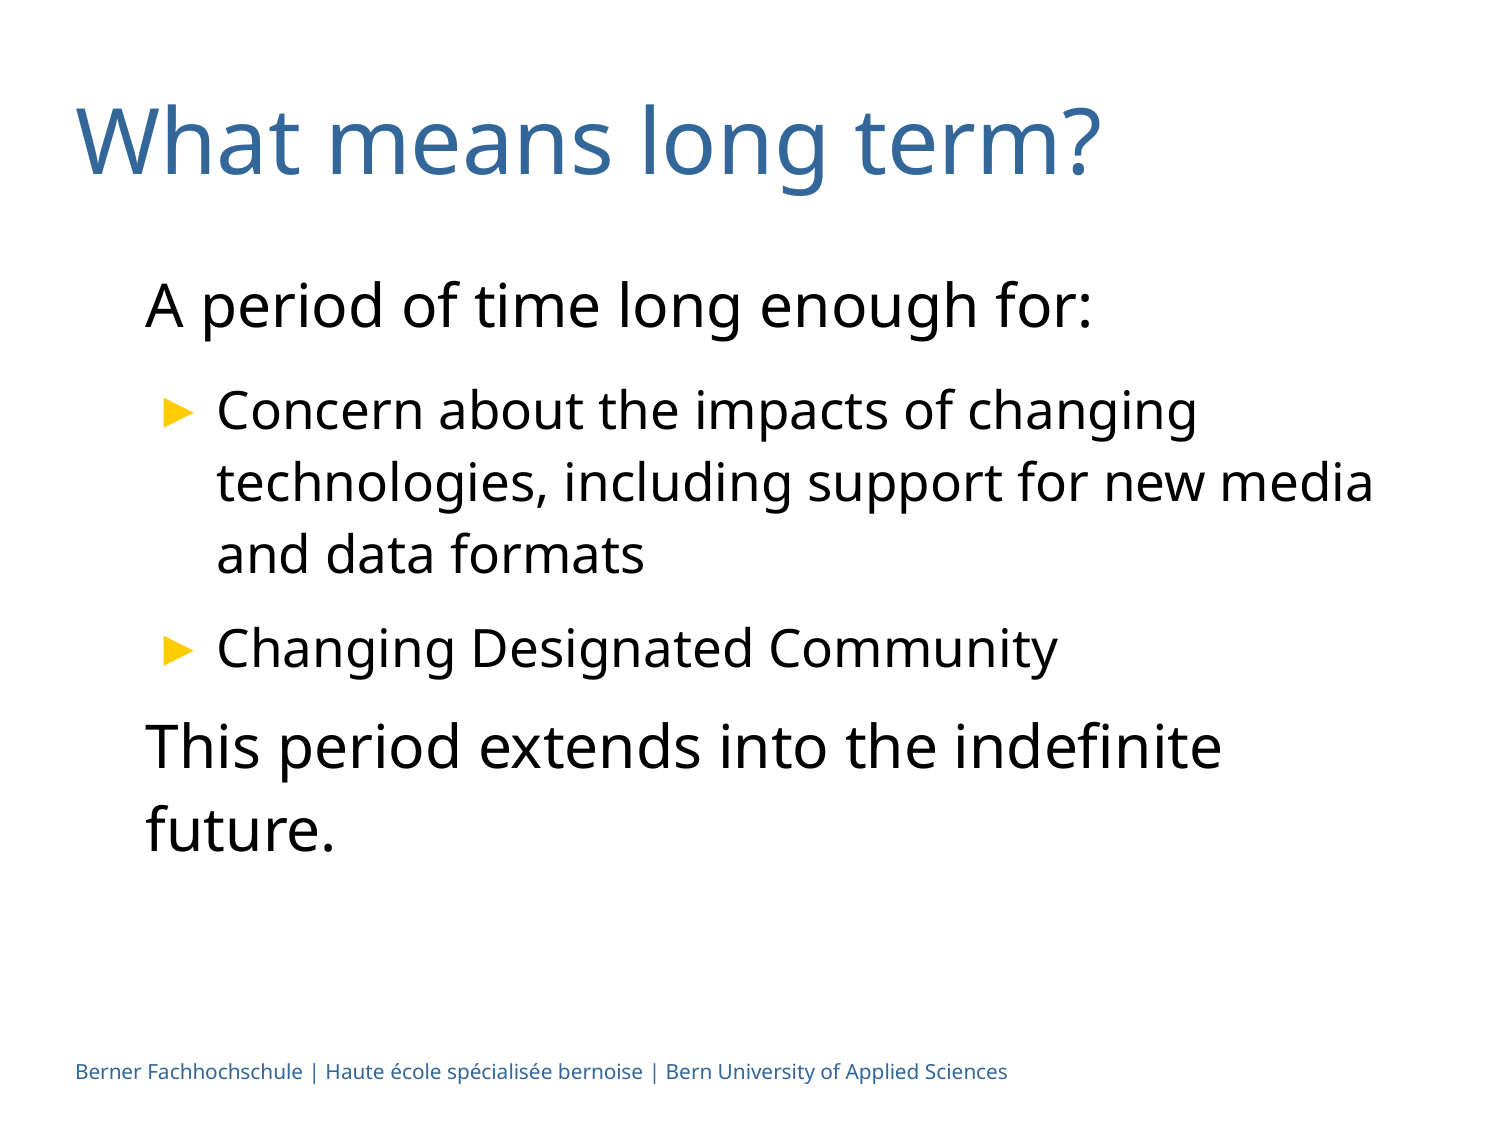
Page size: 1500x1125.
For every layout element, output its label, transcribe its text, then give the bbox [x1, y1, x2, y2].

list A period of time long enough for: Concern about the impacts of changing technologies, including support for new media and data formats Changing Designated Community This period extends into the indefinite future. [75, 263, 1425, 1006]
title What means long term? [75, 44, 1425, 233]
